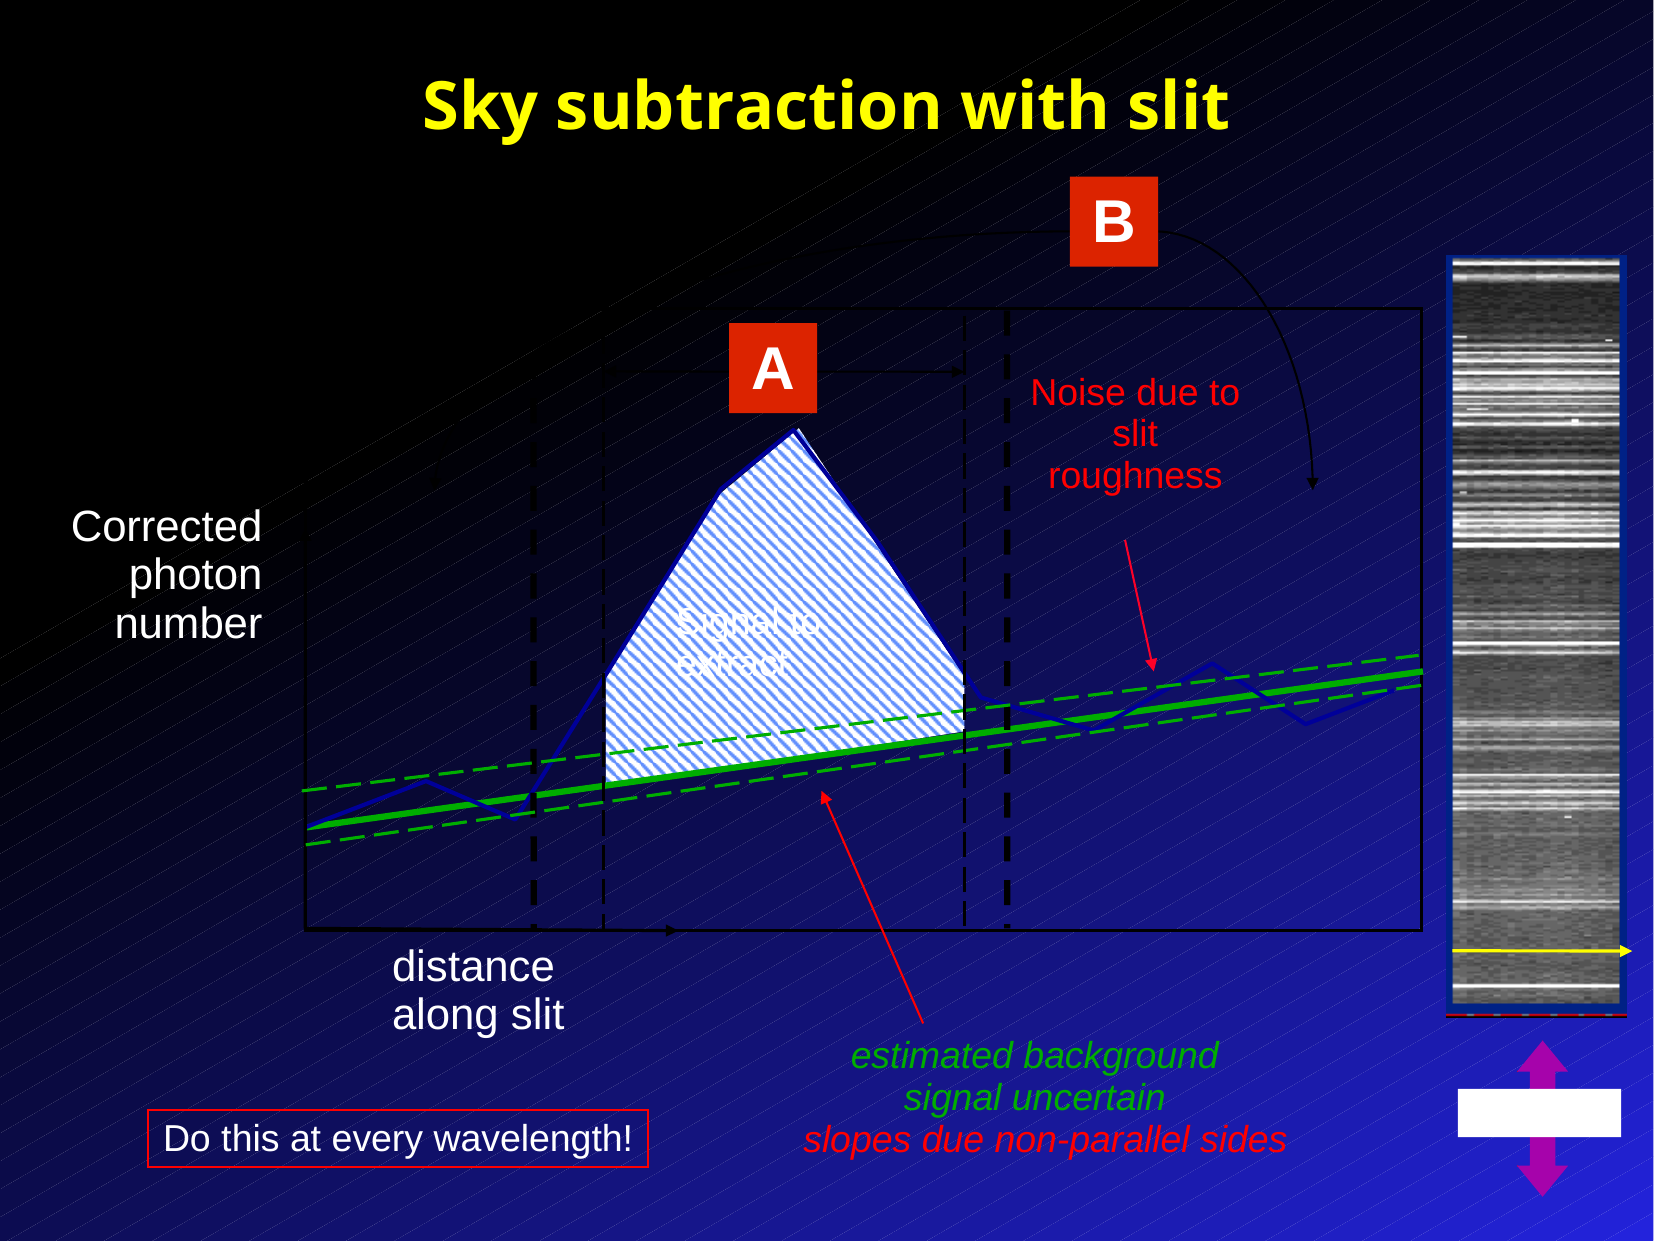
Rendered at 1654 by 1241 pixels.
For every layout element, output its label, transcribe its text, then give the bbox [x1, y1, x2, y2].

text_box Signal to extract [661, 593, 885, 693]
text_box [605, 434, 965, 782]
text_box Corrected photon number [48, 490, 285, 660]
text_box B [1069, 207, 1159, 267]
text_box estimated background signal uncertain slopes due non-parallel sides [729, 1023, 1351, 1172]
text_box Do this at every wavelength! [148, 1110, 649, 1167]
text_box [1517, 1138, 1569, 1197]
text_box dispersion [1457, 1088, 1622, 1138]
text_box distance along slit [369, 931, 588, 1051]
text_box Noise due to slit roughness [1006, 363, 1264, 505]
title Sky subtraction with slit [124, 0, 1530, 207]
text_box A [729, 323, 818, 414]
text_box [1517, 1040, 1569, 1088]
text_box B [1105, 207, 1122, 217]
text_box [797, 428, 827, 469]
text_box B [1105, 224, 1124, 236]
picture [1446, 255, 1627, 1018]
